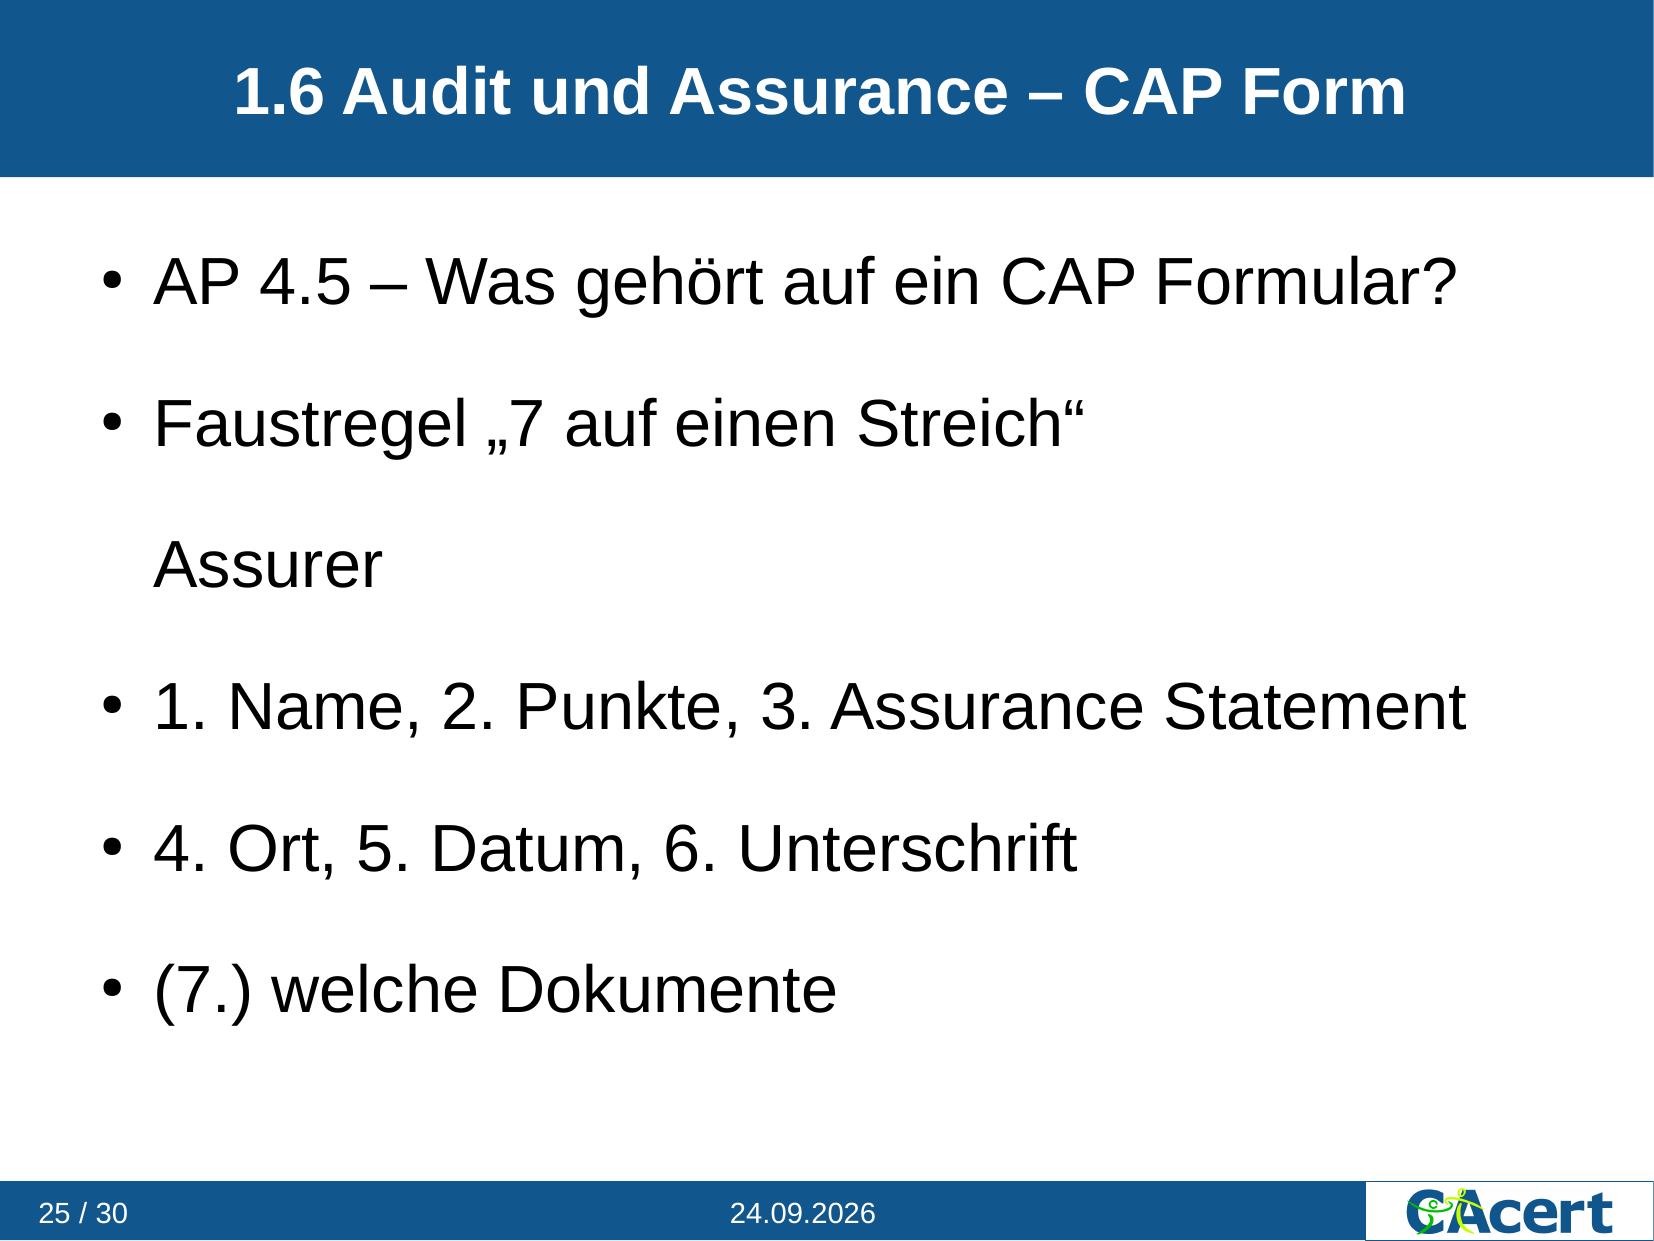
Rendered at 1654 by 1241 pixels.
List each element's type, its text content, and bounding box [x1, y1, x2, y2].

picture [1406, 1187, 1613, 1235]
list AP 4.5 – Was gehört auf ein CAP Formular? Faustregel „7 auf einen Streich“ Assurer 1. Name, 2. Punkte, 3. Assurance Statement 4. Ort, 5. Datum, 6. Unterschrift (7.) welche Dokumente [82, 206, 1625, 1065]
title 1.6 Audit und Assurance – CAP Form [76, 17, 1565, 166]
